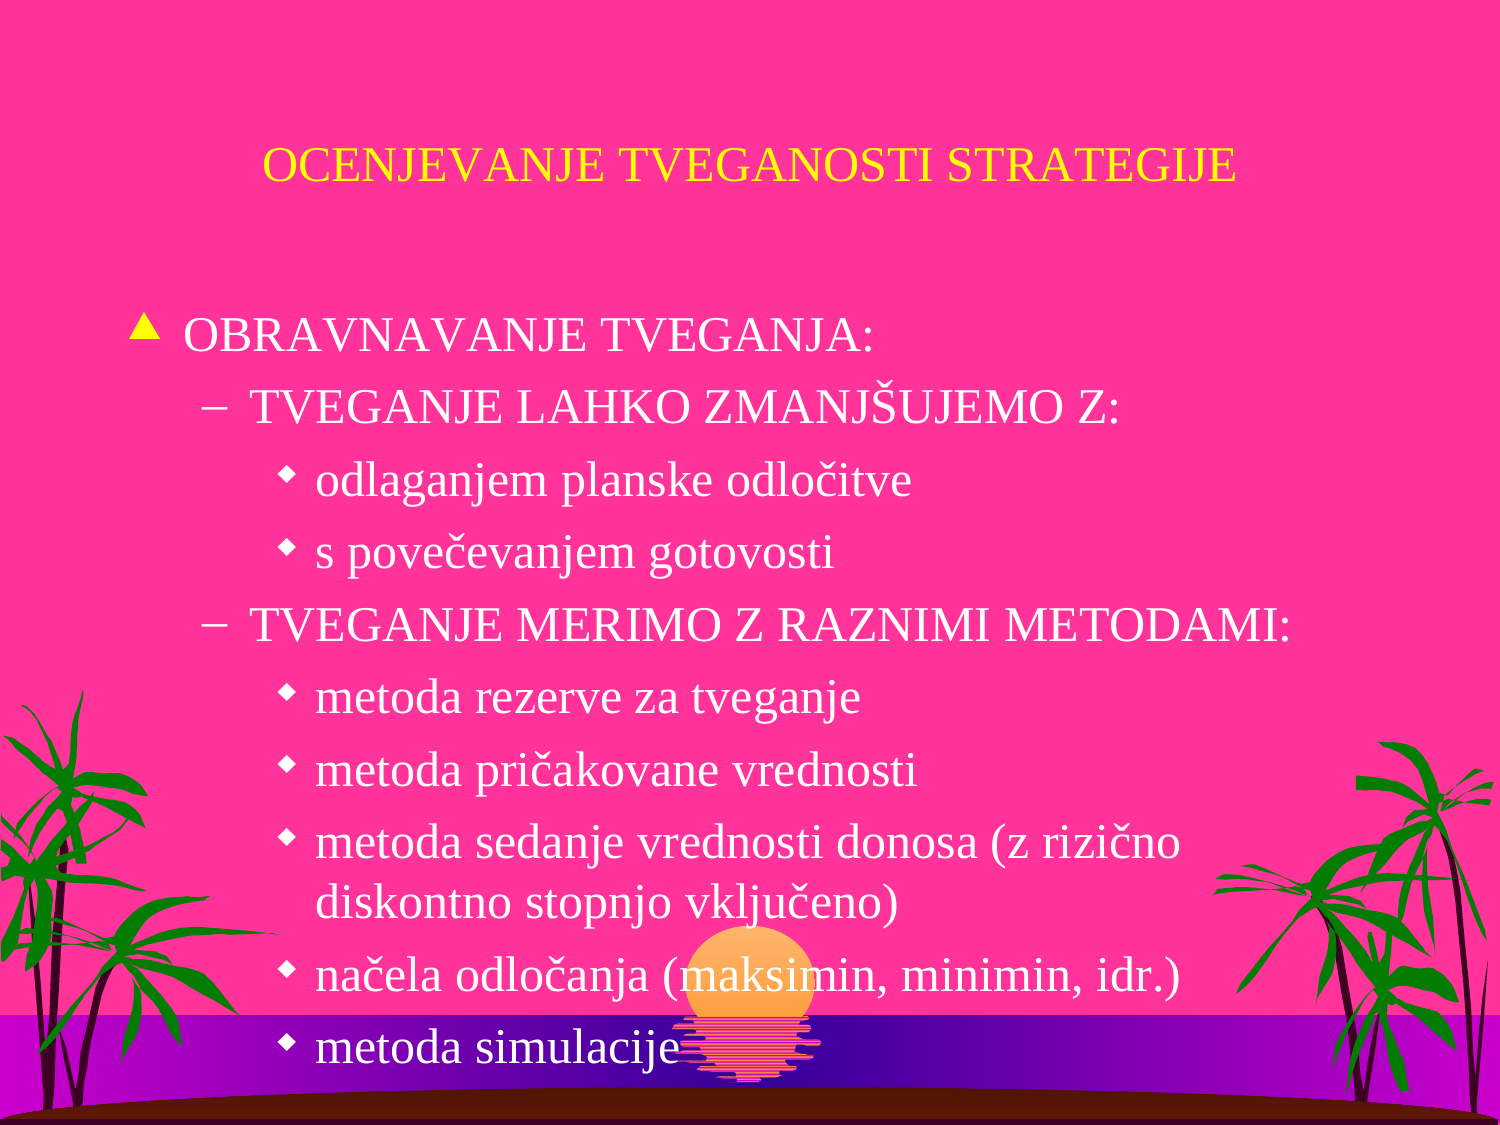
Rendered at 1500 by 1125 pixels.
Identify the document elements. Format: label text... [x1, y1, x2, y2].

title OCENJEVANJE TVEGANOSTI STRATEGIJE [112, 65, 1388, 257]
list OBRAVNAVANJE TVEGANJA: TVEGANJE LAHKO ZMANJŠUJEMO Z: odlaganjem planske odločitve s povečevanjem gotovosti TVEGANJE MERIMO Z RAZNIMI METODAMI: metoda rezerve za tveganje metoda pričakovane vrednosti metoda sedanje vrednosti donosa (z rizično diskontno stopnjo vključeno) načela odločanja (maksimin, minimin, idr.) metoda simulacije [112, 293, 1388, 1082]
